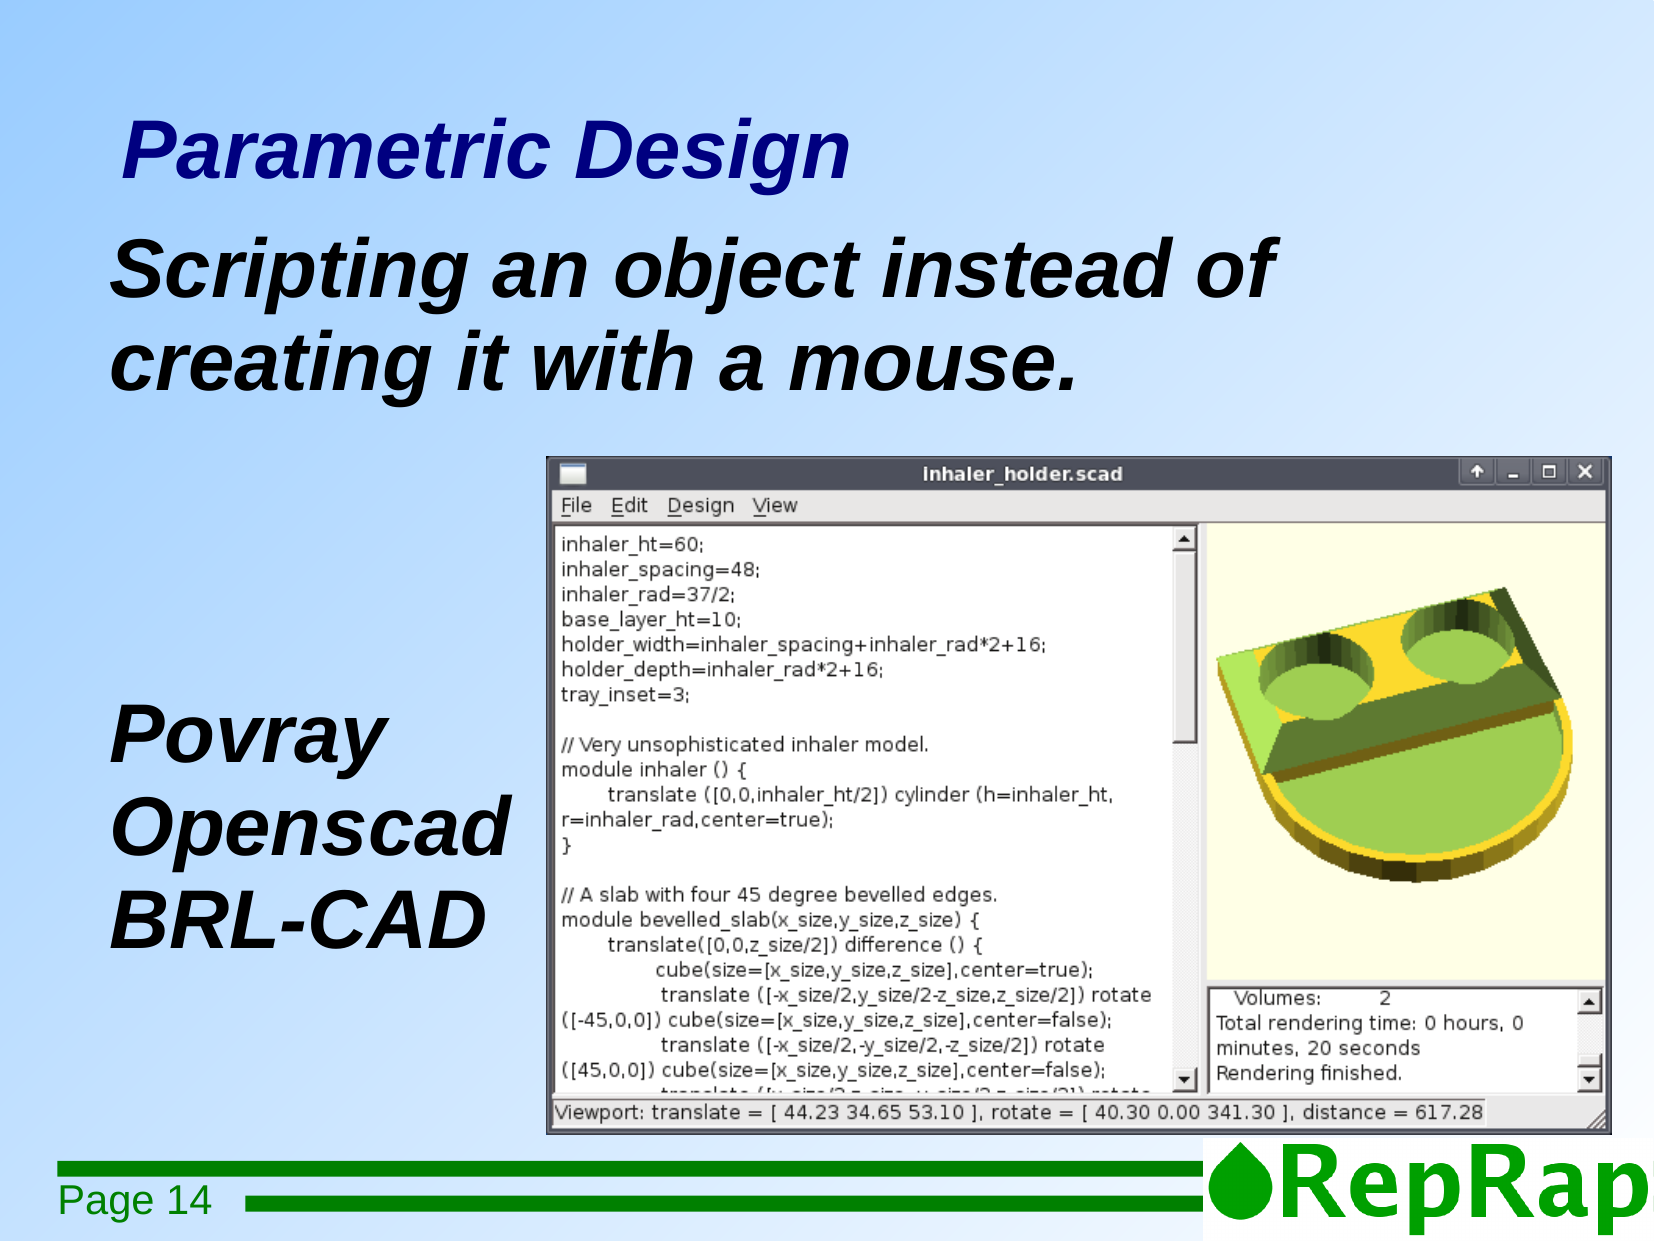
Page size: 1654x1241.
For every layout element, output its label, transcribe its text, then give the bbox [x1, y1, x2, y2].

text_box Scripting an object instead of creating it with a mouse. Povray Openscad BRL-CAD [109, 222, 1526, 967]
title Parametric Design [121, 46, 1534, 254]
picture [546, 456, 1612, 1135]
picture [1203, 1138, 1654, 1241]
